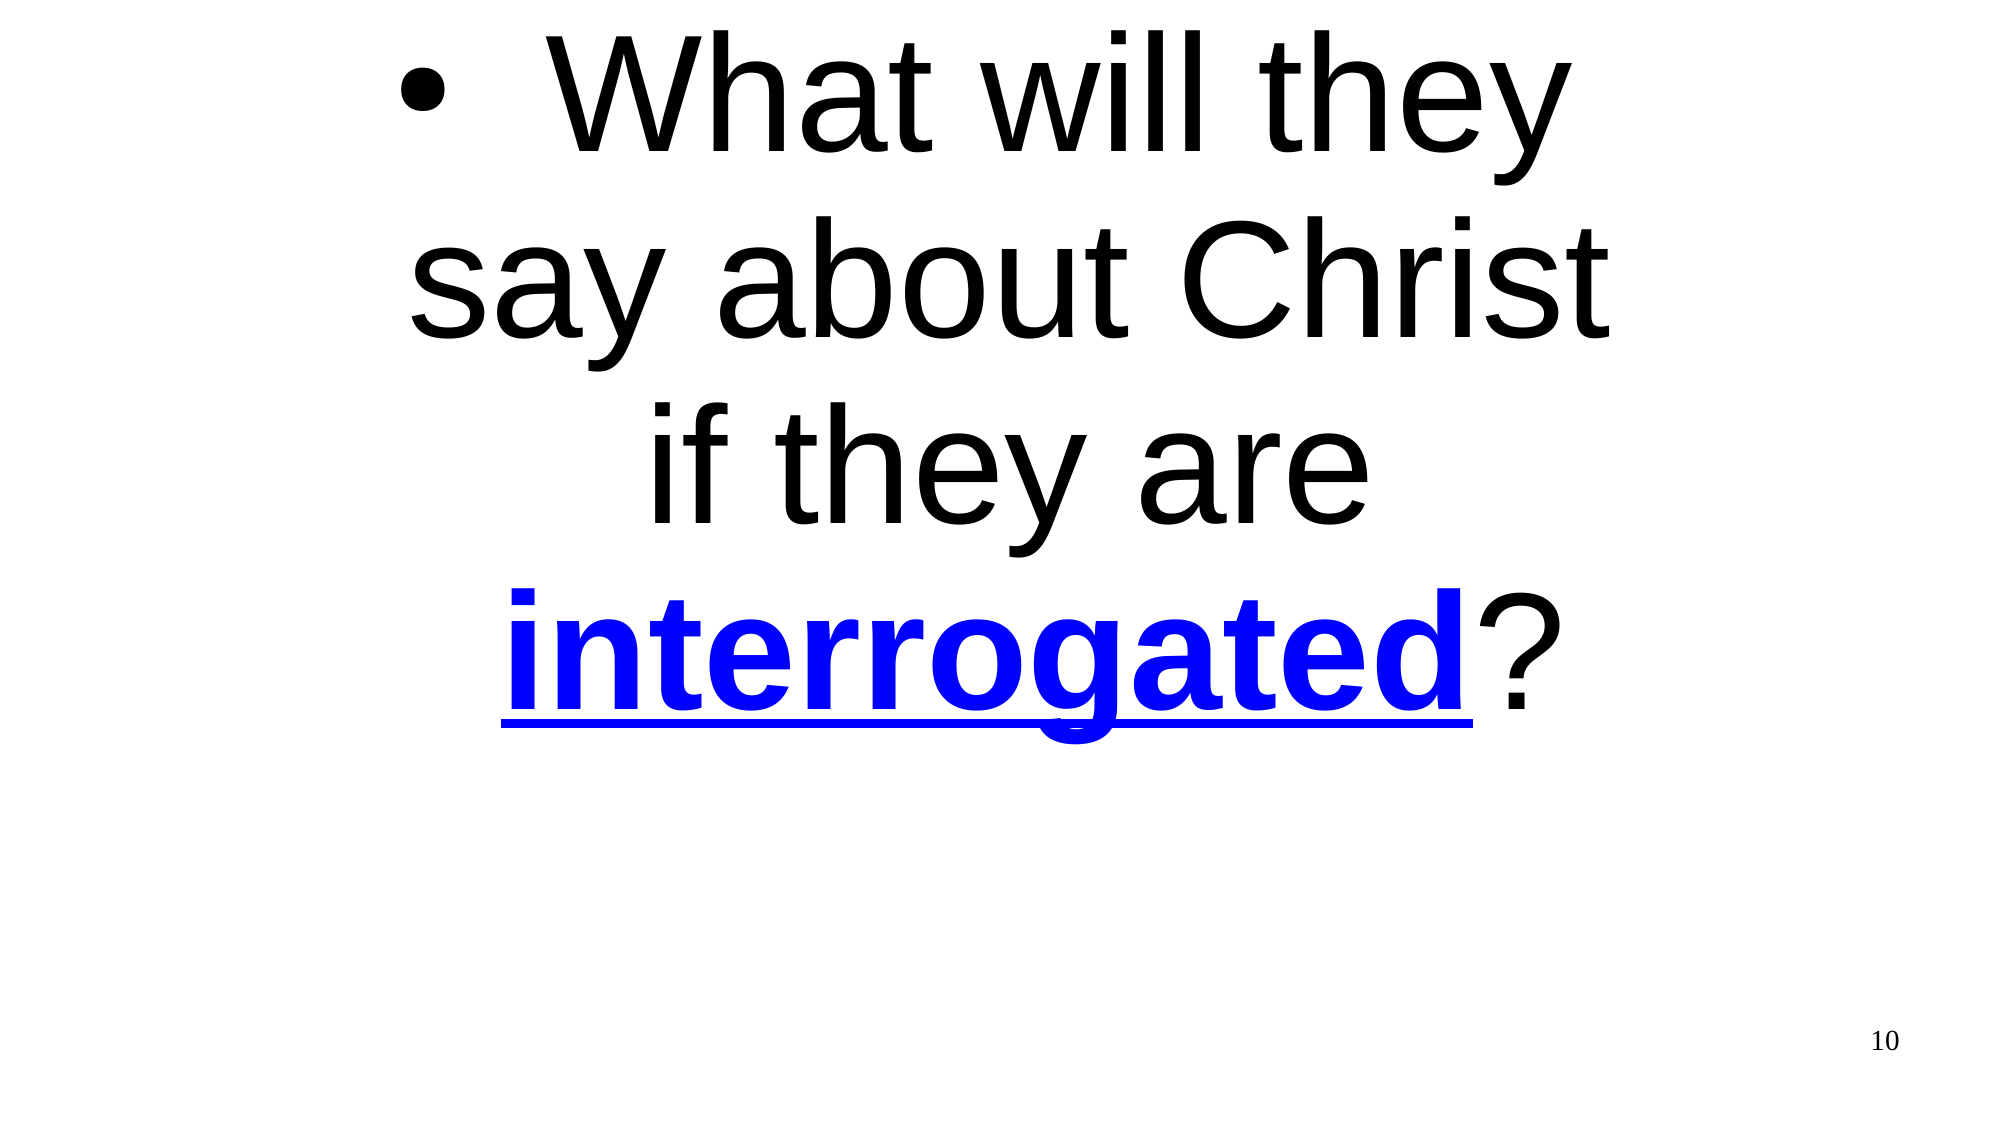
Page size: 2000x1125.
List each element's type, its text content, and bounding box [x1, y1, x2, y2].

list What will they say about Christ if they are interrogated? [0, 0, 1996, 1123]
